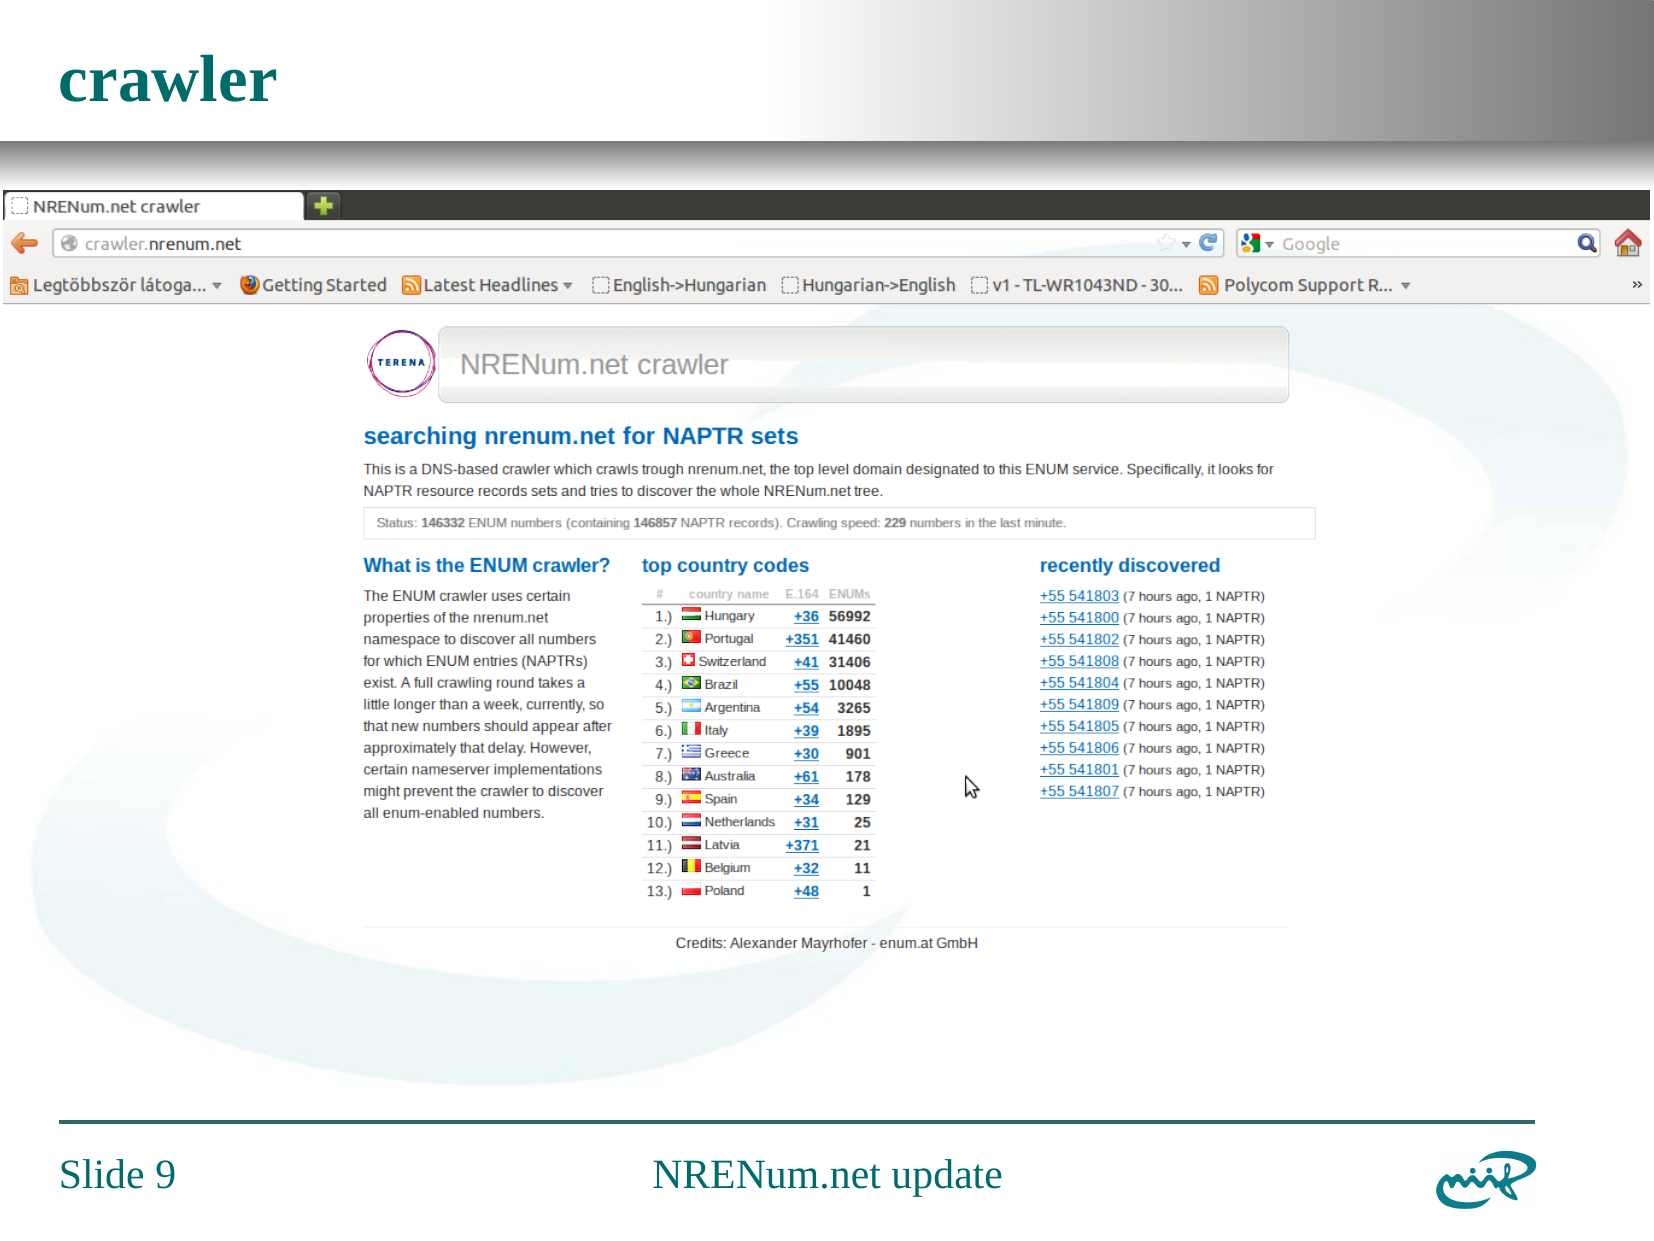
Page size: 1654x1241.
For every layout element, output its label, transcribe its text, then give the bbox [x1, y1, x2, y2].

title crawler [59, 29, 1418, 128]
picture [3, 190, 1650, 1090]
picture [1436, 1151, 1536, 1209]
